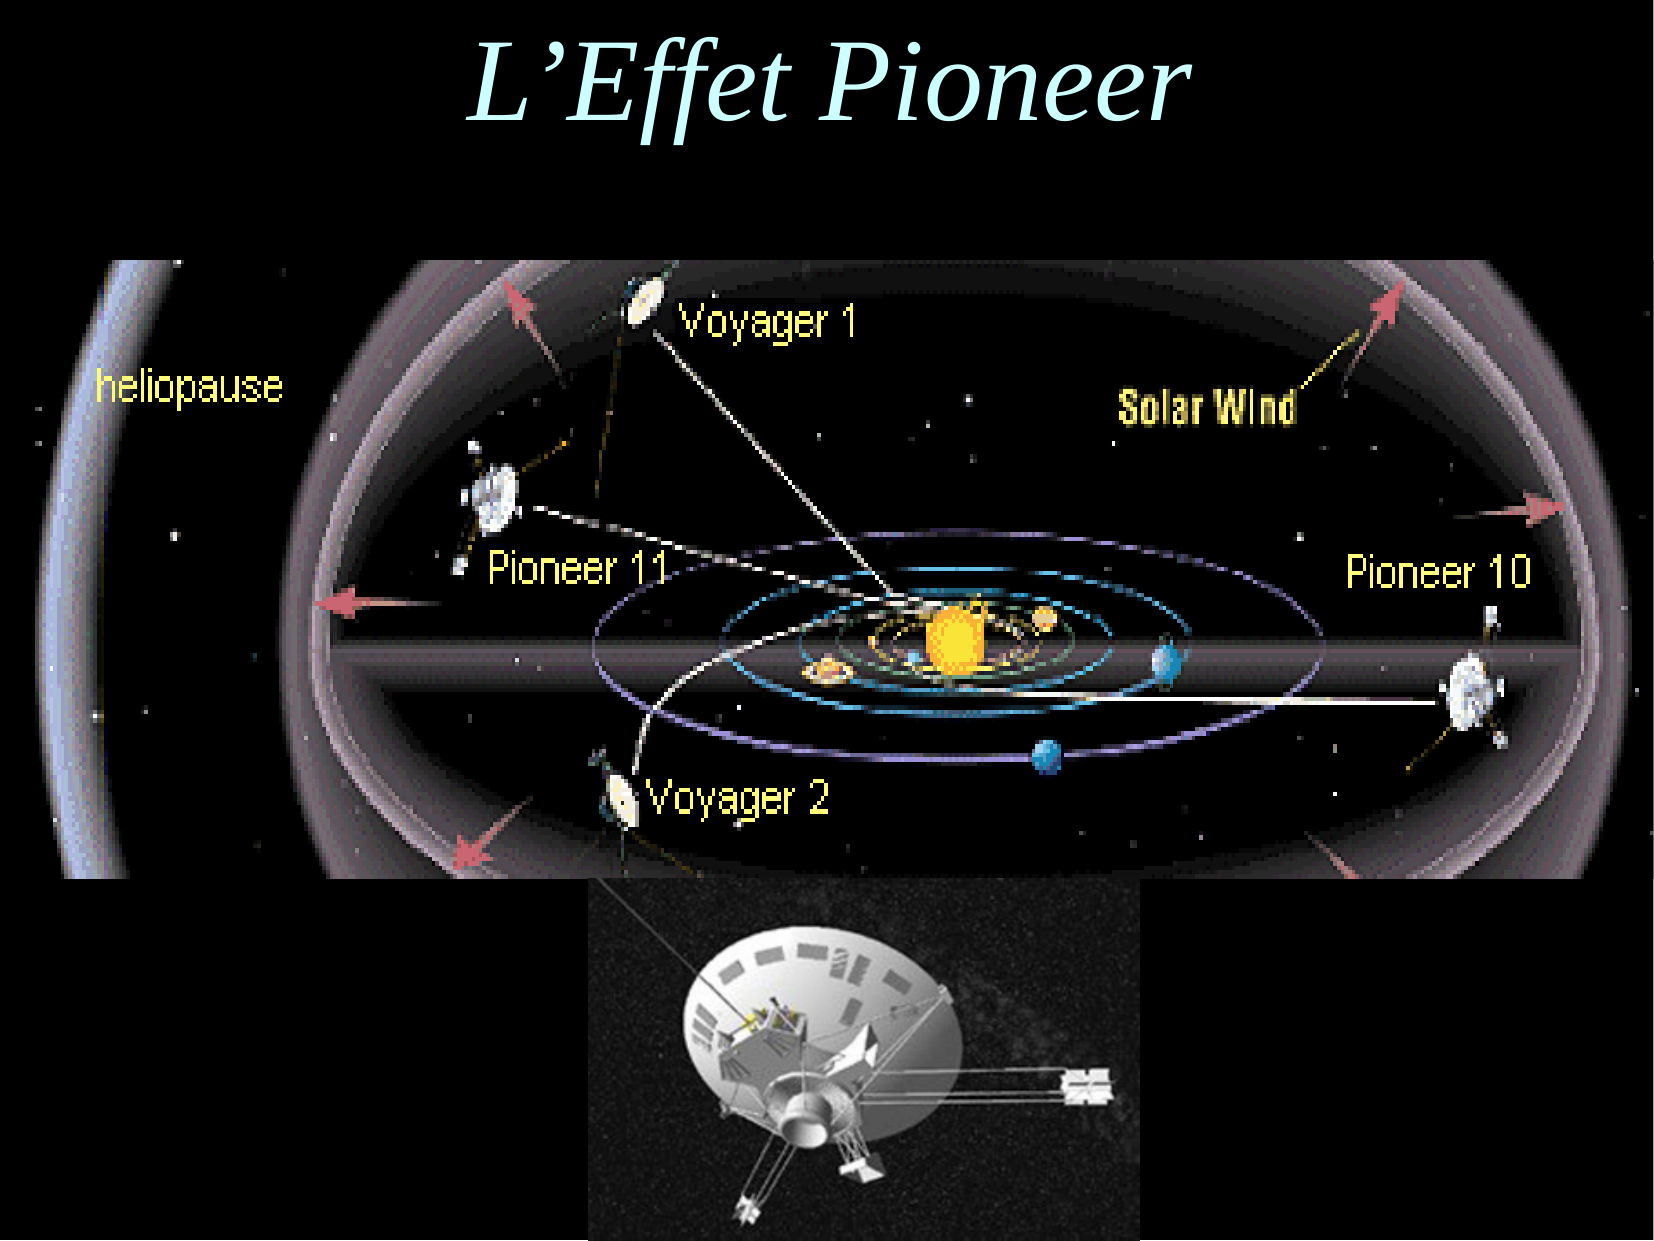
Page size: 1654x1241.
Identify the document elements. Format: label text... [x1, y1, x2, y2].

title L’Effet Pioneer [32, 0, 1628, 260]
picture [32, 260, 1654, 1241]
